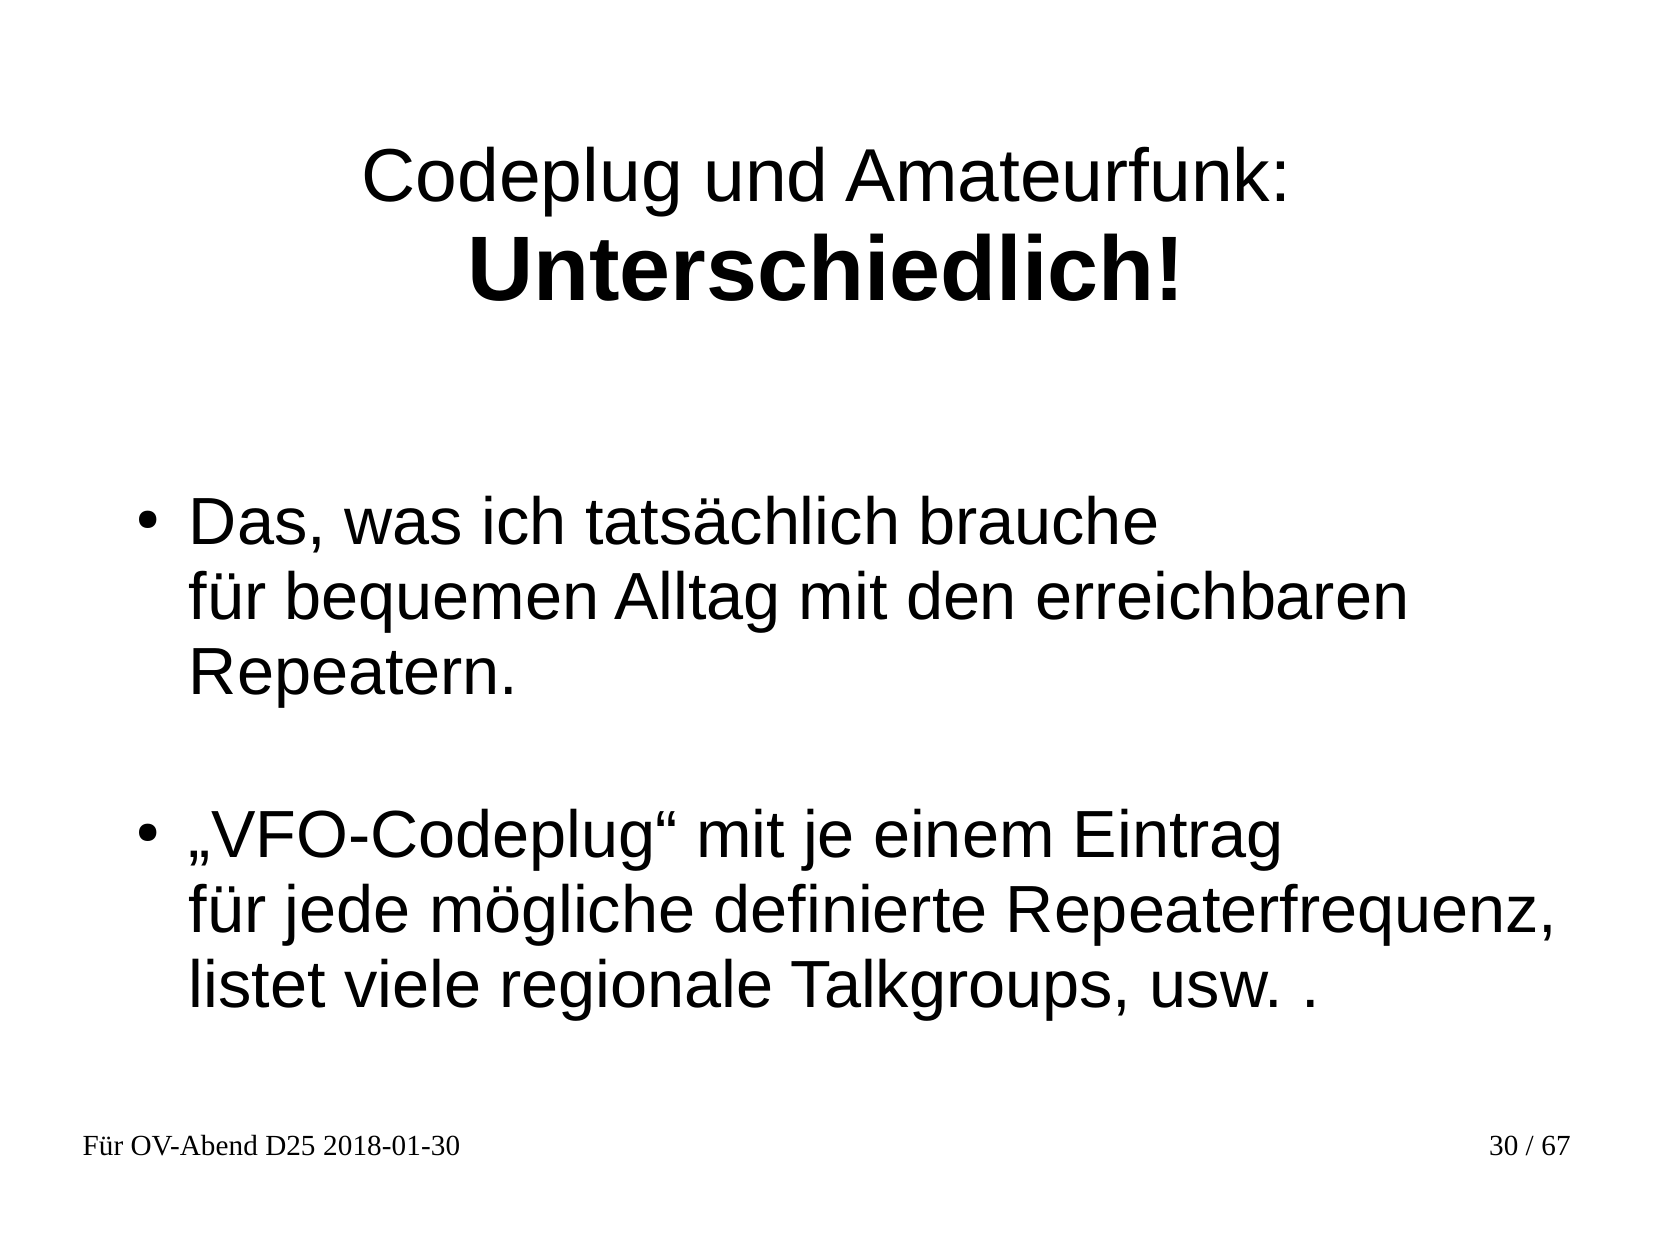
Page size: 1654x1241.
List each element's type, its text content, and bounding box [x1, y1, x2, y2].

title Codeplug und Amateurfunk: Unterschiedlich! [82, 123, 1571, 331]
list Das, was ich tatsächlich brauche für bequemen Alltag mit den erreichbaren Repeatern. „VFO-Codeplug“ mit je einem Eintrag für jede mögliche definierte Repeaterfrequenz, listet viele regionale Talkgroups, usw. . [118, 484, 1607, 1099]
